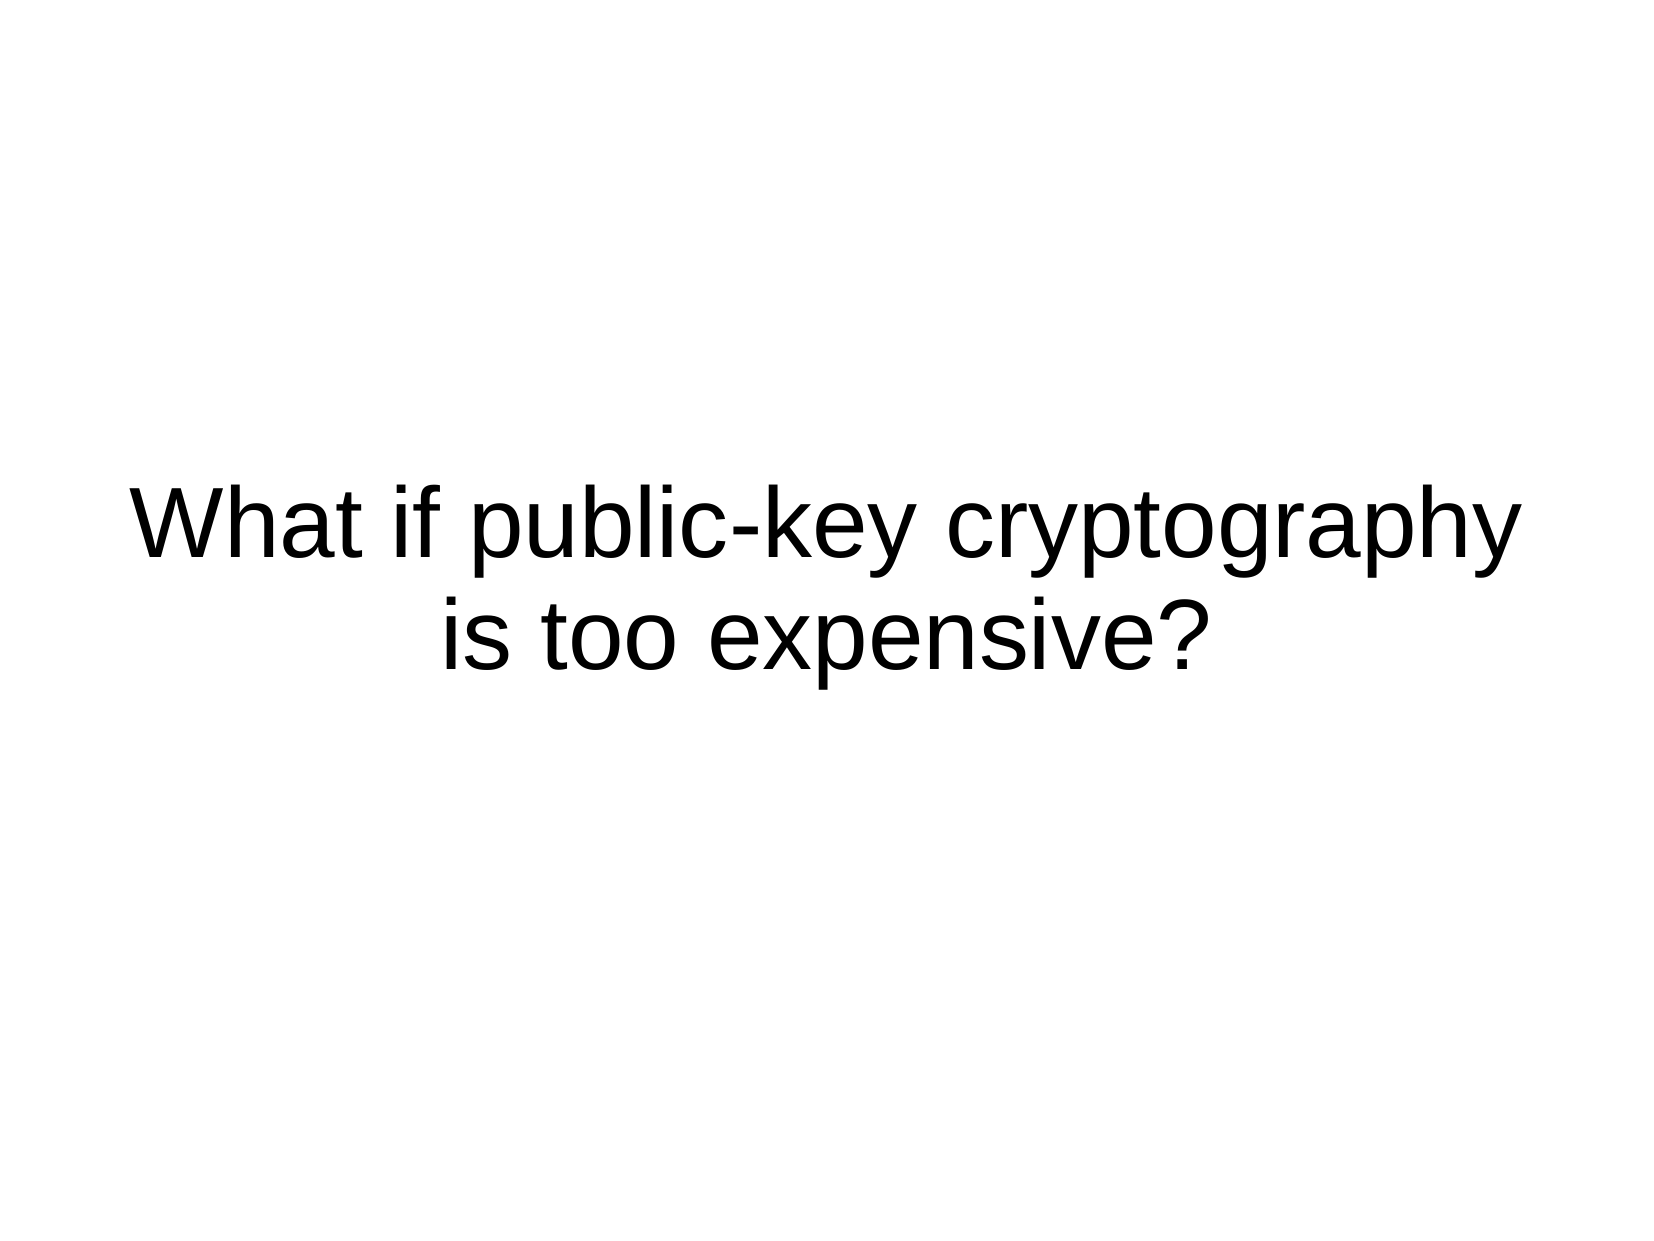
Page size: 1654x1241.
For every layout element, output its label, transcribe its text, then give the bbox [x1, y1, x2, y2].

subtitle What if public-key cryptography is too expensive? [82, 56, 1571, 1102]
